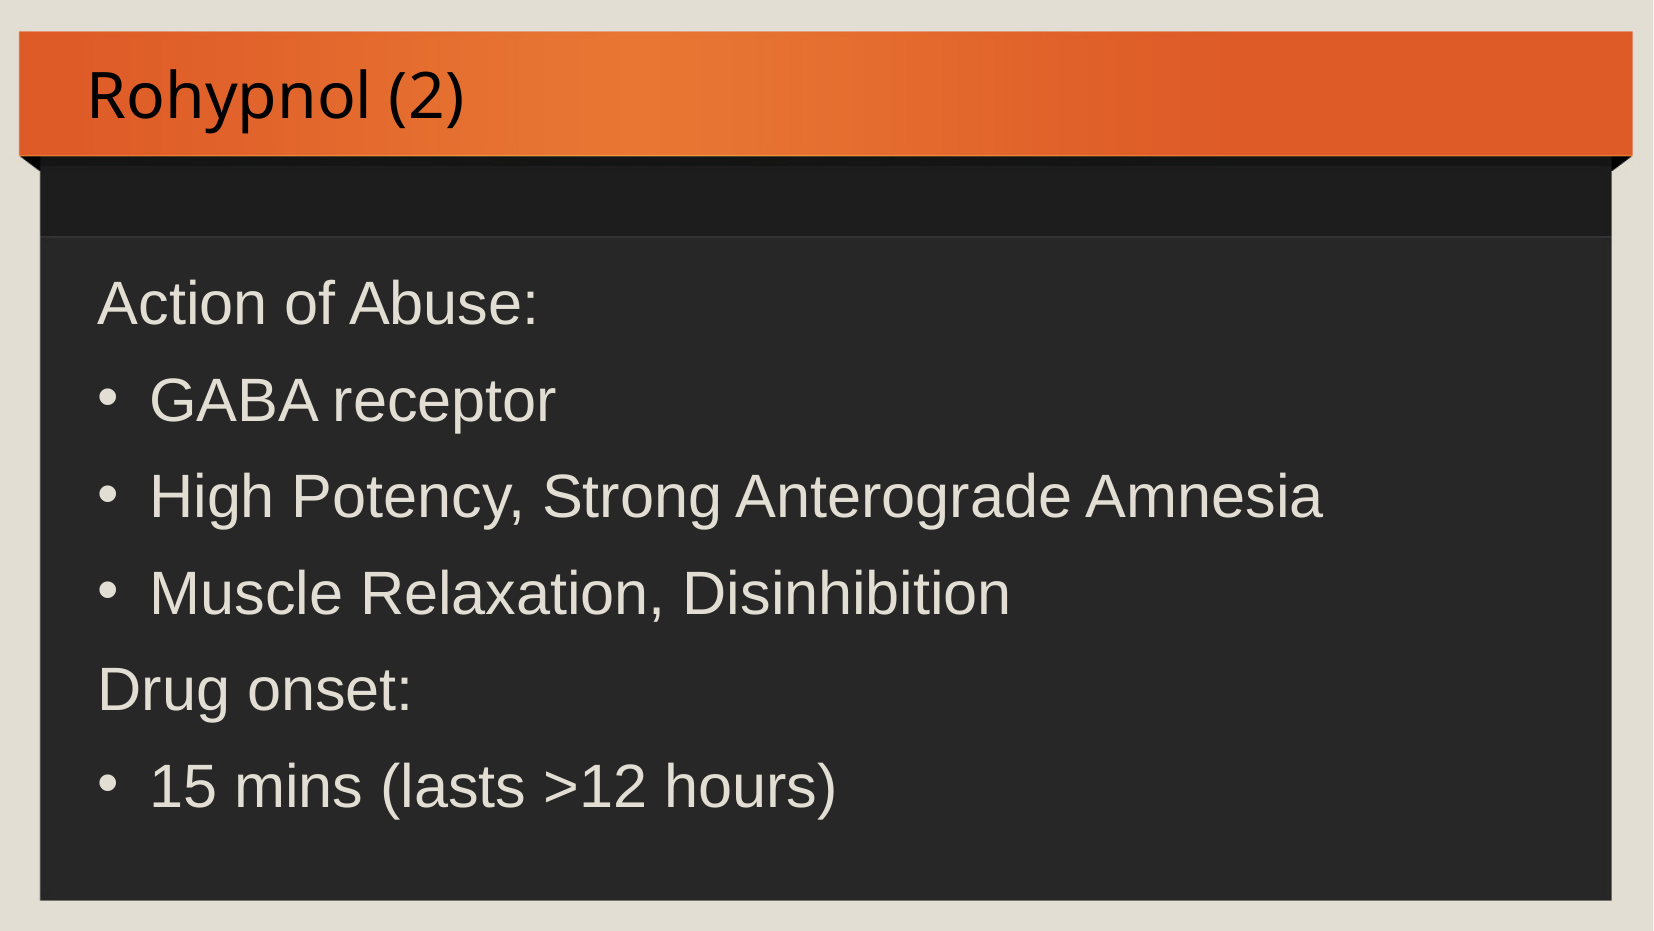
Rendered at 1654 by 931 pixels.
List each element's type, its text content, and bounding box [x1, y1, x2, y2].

picture [0, 0, 1654, 931]
list Action of Abuse: GABA receptor High Potency, Strong Anterograde Amnesia Muscle Relaxation, Disinhibition Drug onset: 15 mins (lasts >12 hours) [82, 255, 1571, 831]
title Rohypnol (2) [71, 46, 1597, 140]
